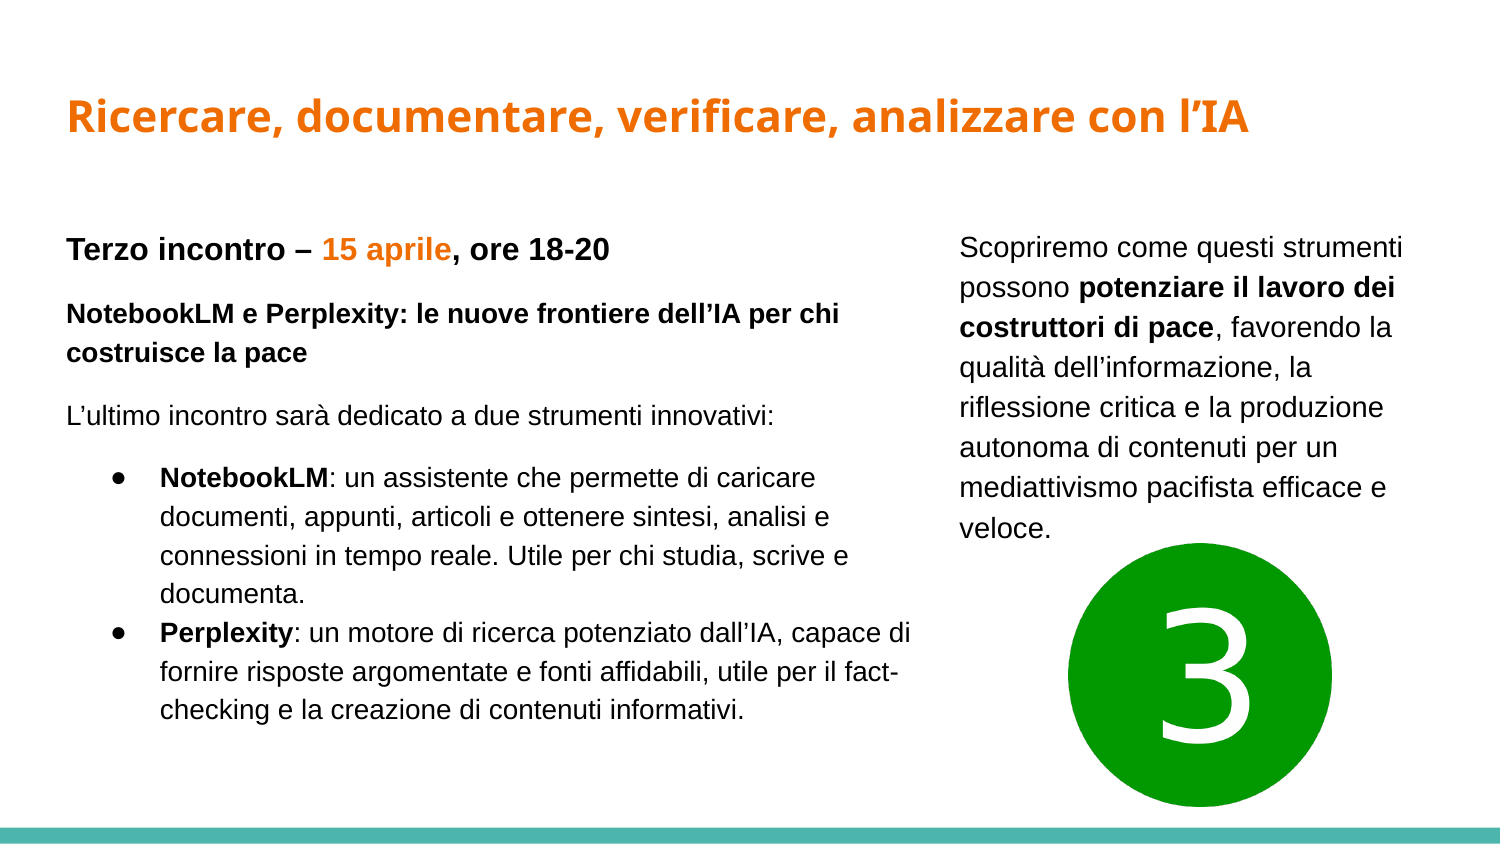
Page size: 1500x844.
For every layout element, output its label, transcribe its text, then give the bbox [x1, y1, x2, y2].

text_box Scopriremo come questi strumenti possono potenziare il lavoro dei costruttori di pace, favorendo la qualità dell’informazione, la riflessione critica e la produzione autonoma di contenuti per un mediattivismo pacifista efficace e veloce. [944, 207, 1456, 604]
picture [1068, 543, 1332, 807]
list Terzo incontro – 15 aprile, ore 18-20 NotebookLM e Perplexity: le nuove frontiere dell’IA per chi costruisce la pace L’ultimo incontro sarà dedicato a due strumenti innovativi: NotebookLM: un assistente che permette di caricare documenti, appunti, articoli e ottenere sintesi, analisi e connessioni in tempo reale. Utile per chi studia, scrive e documenta. Perplexity: un motore di ricerca potenziato dall’IA, capace di fornire risposte argomentate e fonti affidabili, utile per il fact-checking e la creazione di contenuti informativi. [51, 207, 933, 750]
title Ricercare, documentare, verificare, analizzare con l’IA [51, 72, 1449, 189]
